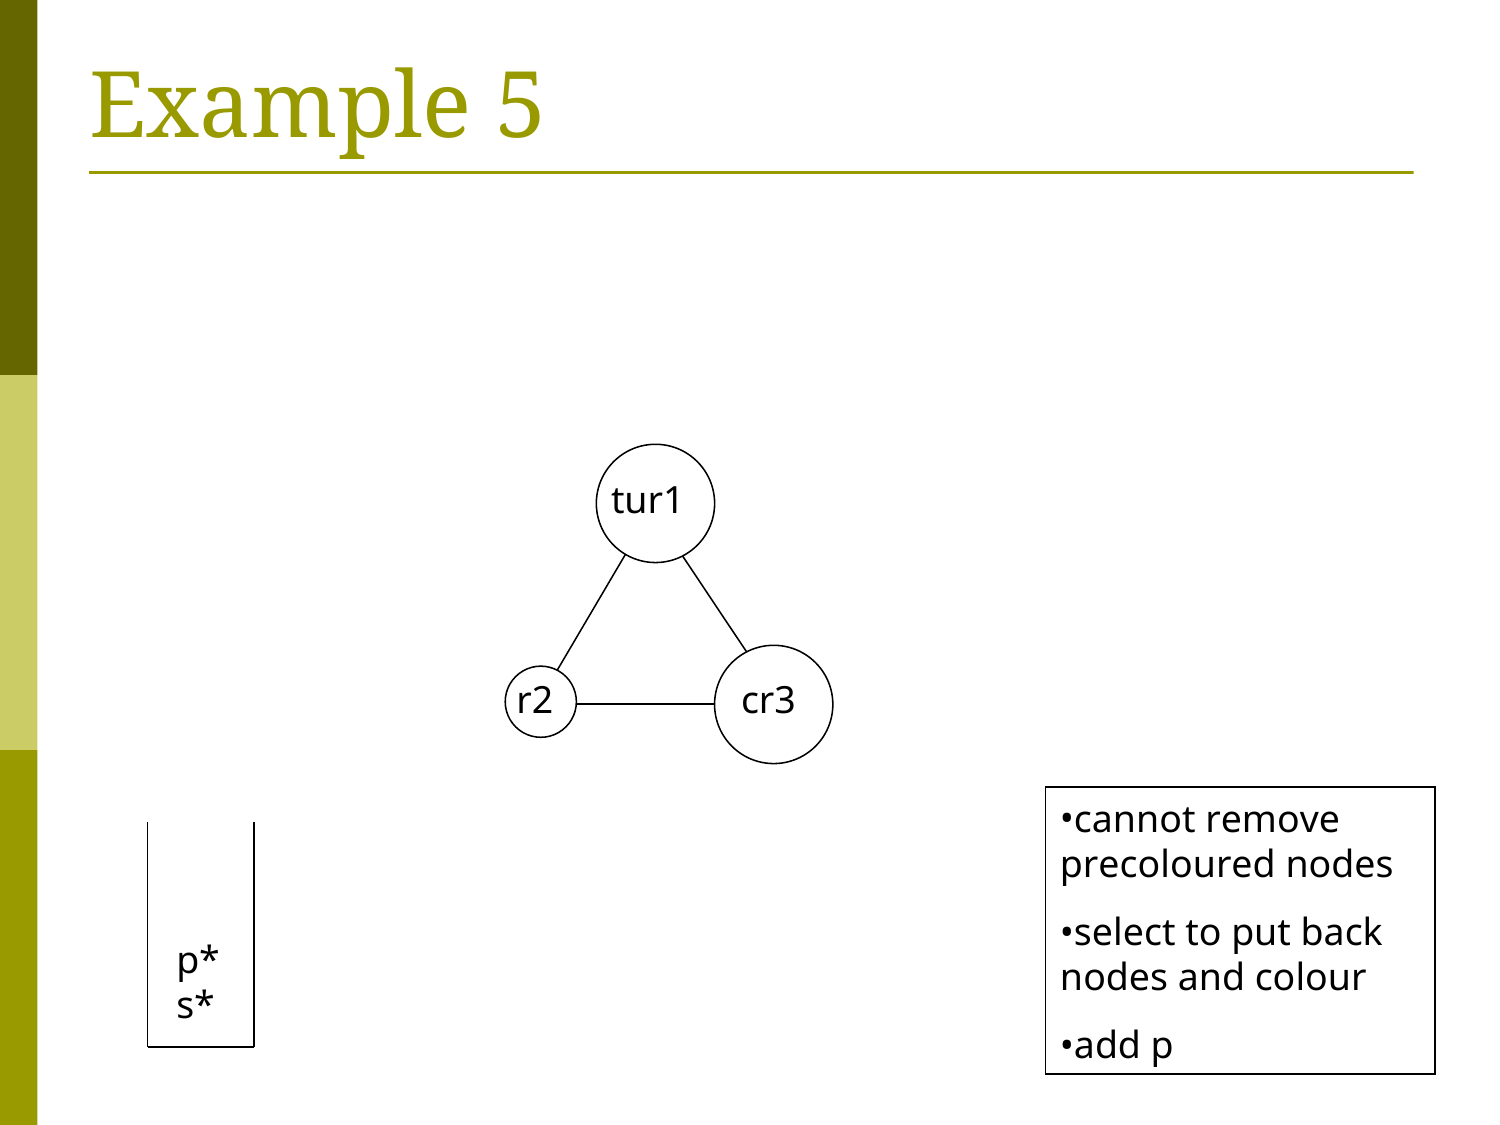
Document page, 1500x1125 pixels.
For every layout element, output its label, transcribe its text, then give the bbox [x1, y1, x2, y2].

text_box [727, 645, 821, 668]
text_box [608, 444, 703, 467]
text_box r2 [501, 668, 584, 730]
text_box [519, 730, 563, 738]
text_box tur1 [596, 467, 739, 529]
text_box p* s* [161, 928, 235, 1035]
text_box [714, 669, 828, 764]
title Example 5 [75, 45, 1426, 173]
text_box cannot remove precoloured nodes select to put back nodes and colour add p [1045, 786, 1435, 1075]
text_box [602, 529, 709, 563]
text_box cr3 [726, 668, 833, 730]
